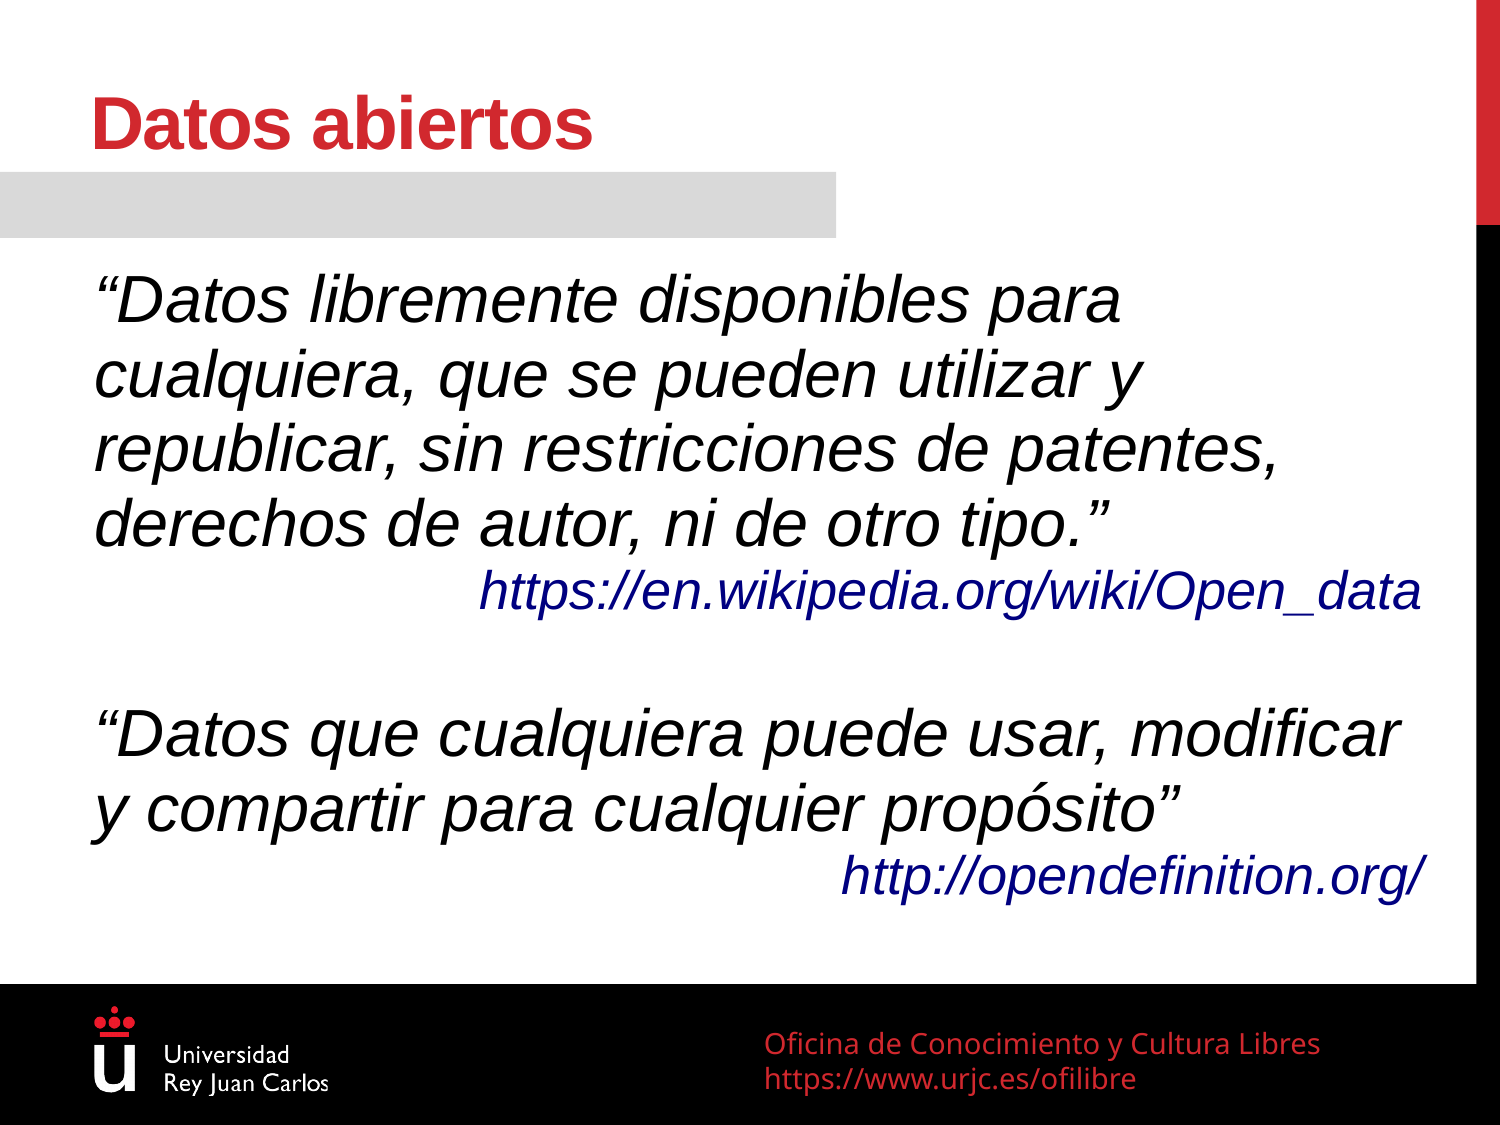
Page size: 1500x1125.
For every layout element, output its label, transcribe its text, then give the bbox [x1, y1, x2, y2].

text_box [0, 171, 837, 238]
text_box “Datos libremente disponibles para cualquiera, que se pueden utilizar y republicar, sin restricciones de patentes, derechos de autor, ni de otro tipo.” https://en.wikipedia.org/wiki/Open_data “Datos que cualquiera puede usar, modificar y compartir para cualquier propósito” http://opendefinition.org/ [79, 254, 1439, 943]
text_box [0, 984, 1500, 1125]
text_box Datos abiertos [0, 24, 1326, 172]
text_box Oficina de Conocimiento y Cultura Libres https://www.urjc.es/ofilibre [748, 1017, 1500, 1125]
picture [94, 1006, 328, 1096]
